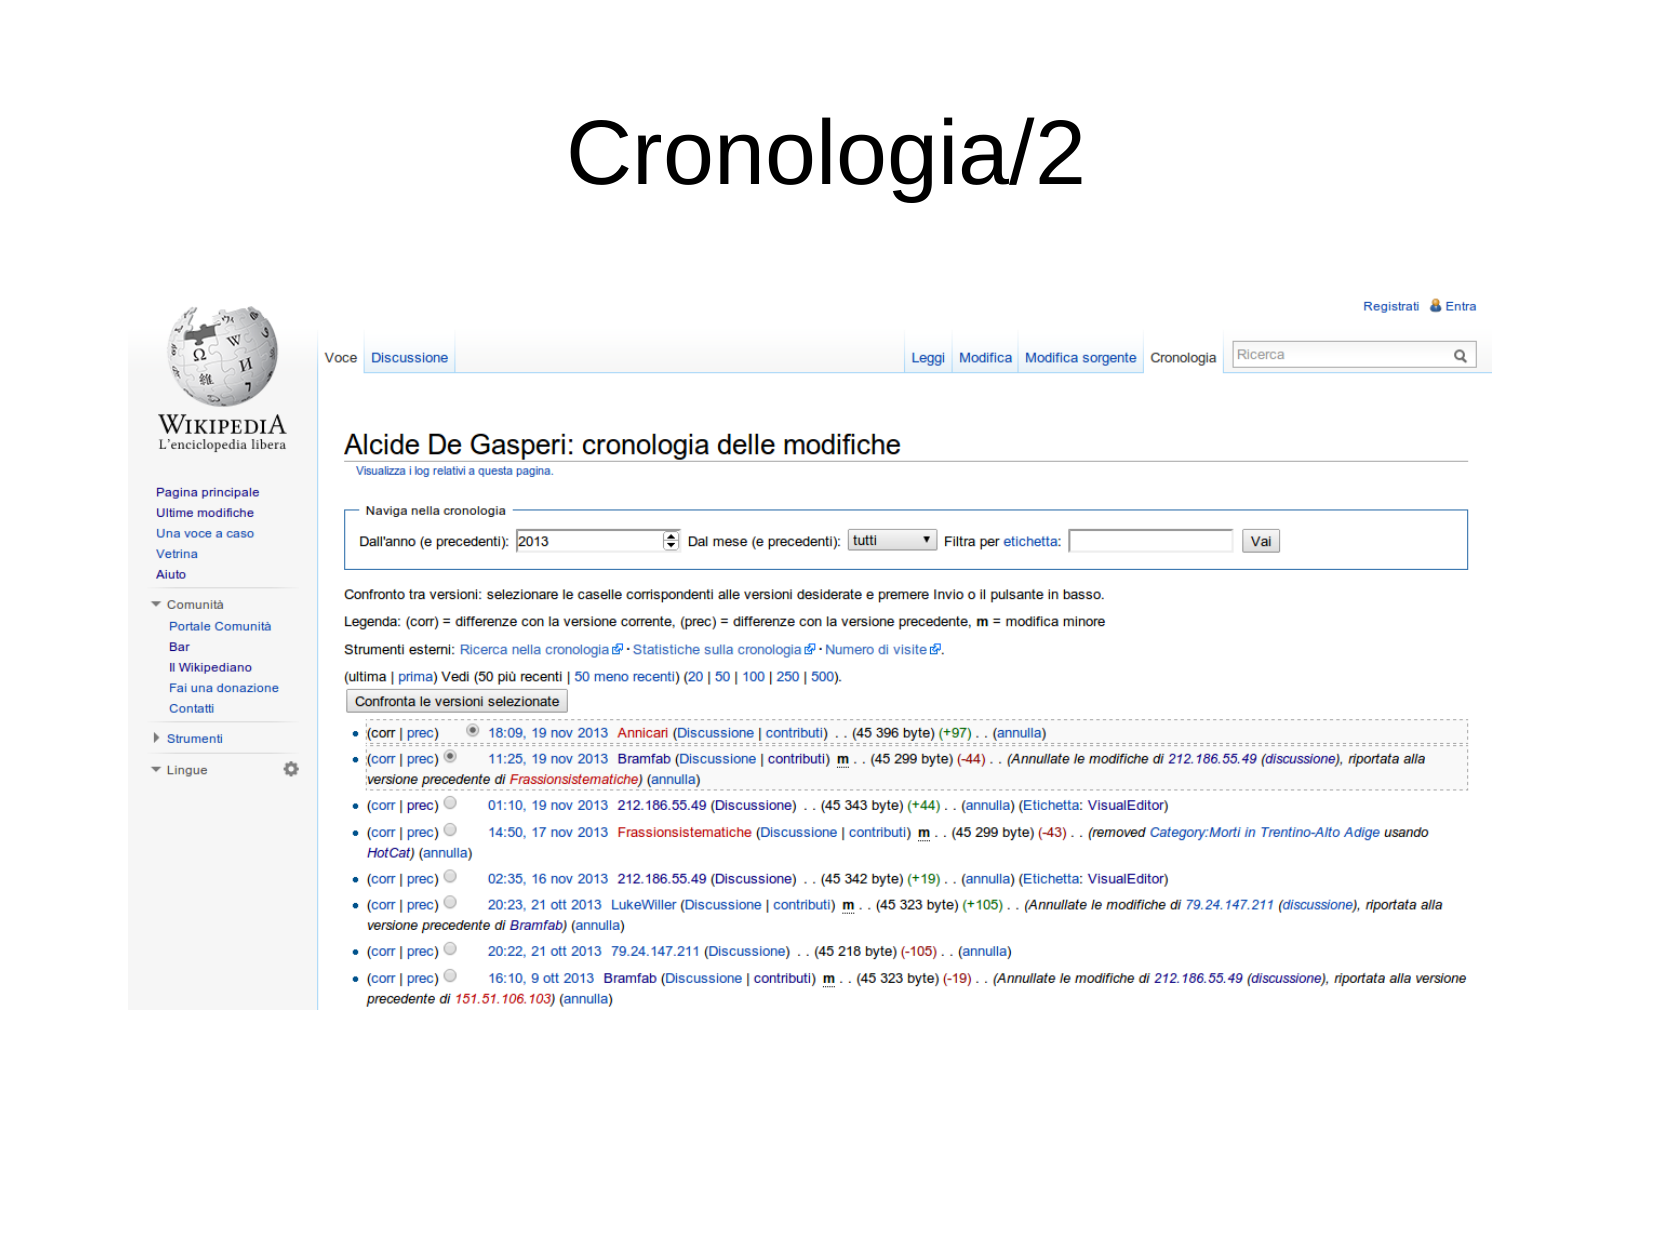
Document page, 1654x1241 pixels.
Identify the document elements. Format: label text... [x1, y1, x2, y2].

picture [128, 290, 1492, 1010]
title Cronologia/2 [82, 49, 1571, 257]
